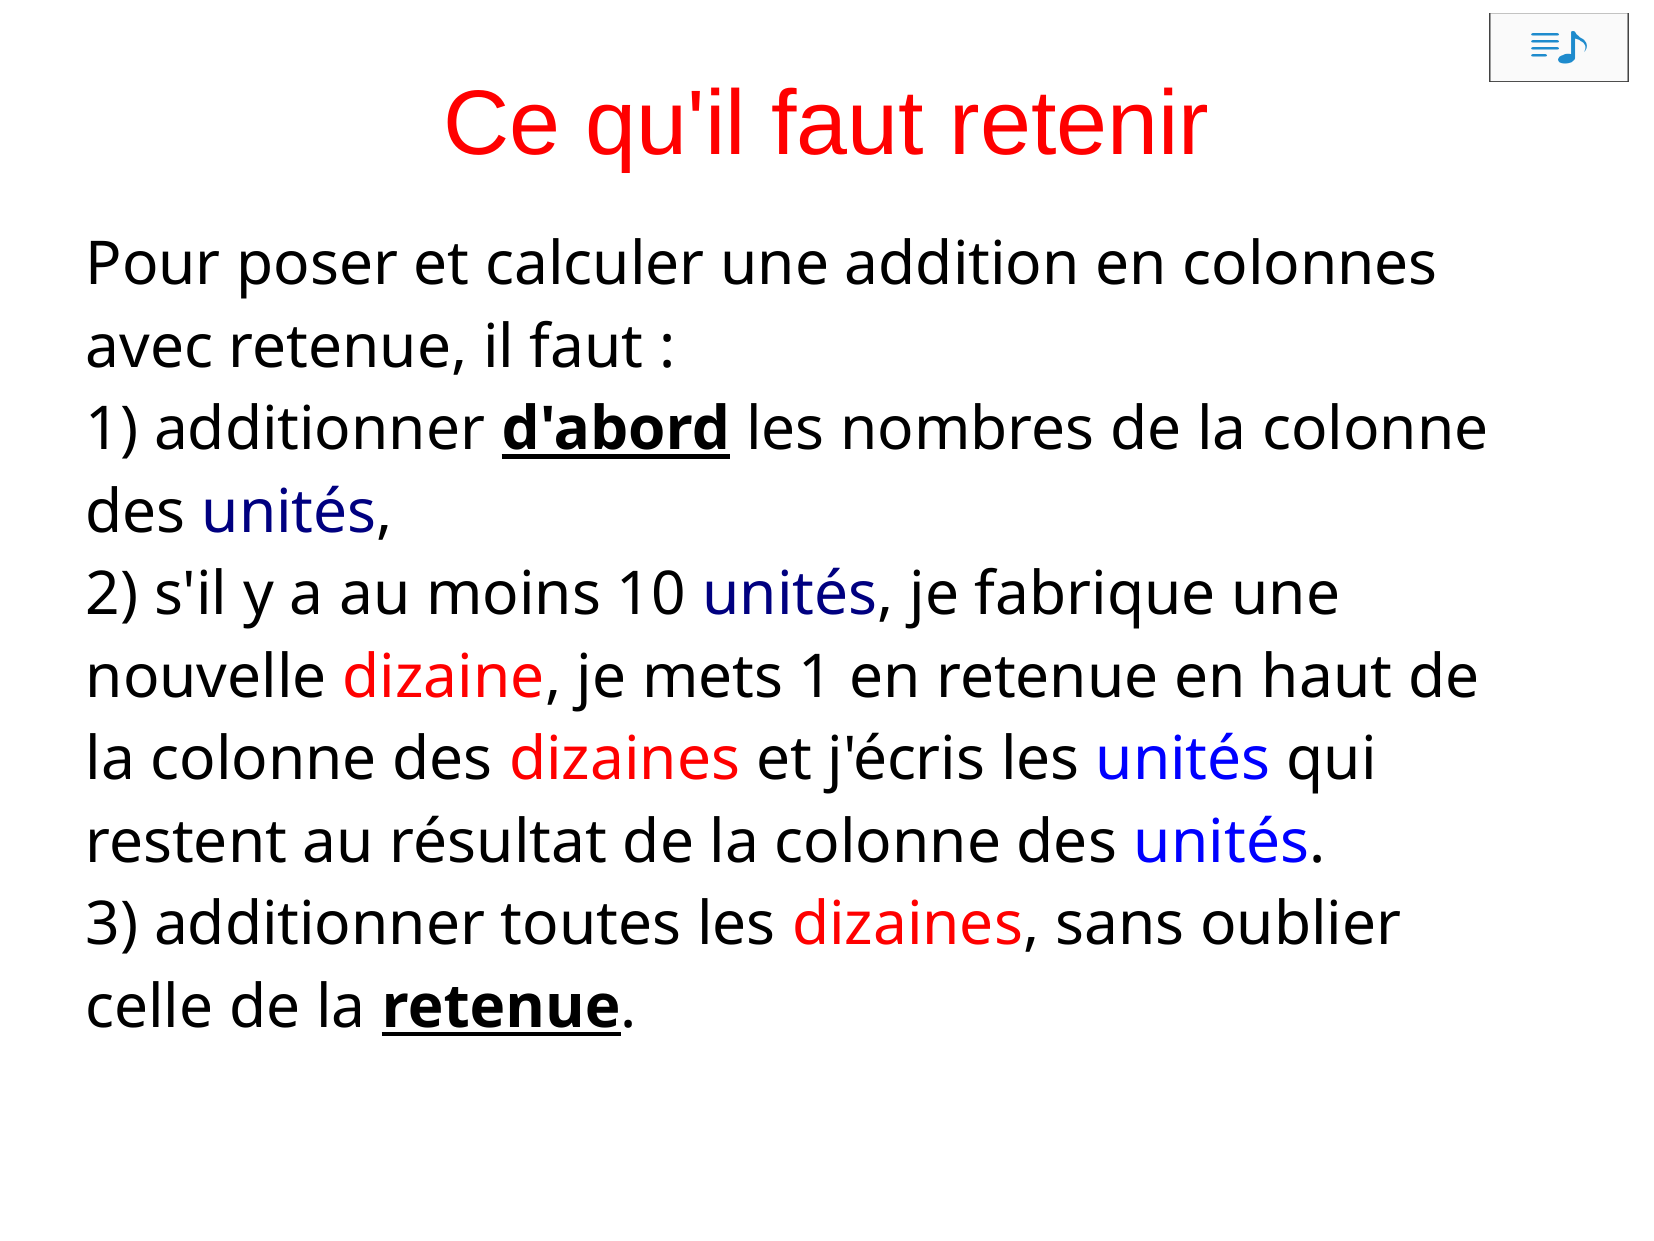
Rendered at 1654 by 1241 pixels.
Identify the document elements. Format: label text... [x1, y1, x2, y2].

title Ce qu'il faut retenir [82, 56, 1571, 189]
text_box Pour poser et calculer une addition en colonnes avec retenue, il faut : 1) additionner d'abord les nombres de la colonne des unités, 2) s'il y a au moins 10 unités, je fabrique une nouvelle dizaine, je mets 1 en retenue en haut de la colonne des dizaines et j'écris les unités qui restent au résultat de la colonne des unités. 3) additionner toutes les dizaines, sans oublier celle de la retenue. [70, 212, 1560, 1137]
text_box [1488, 11, 1630, 83]
